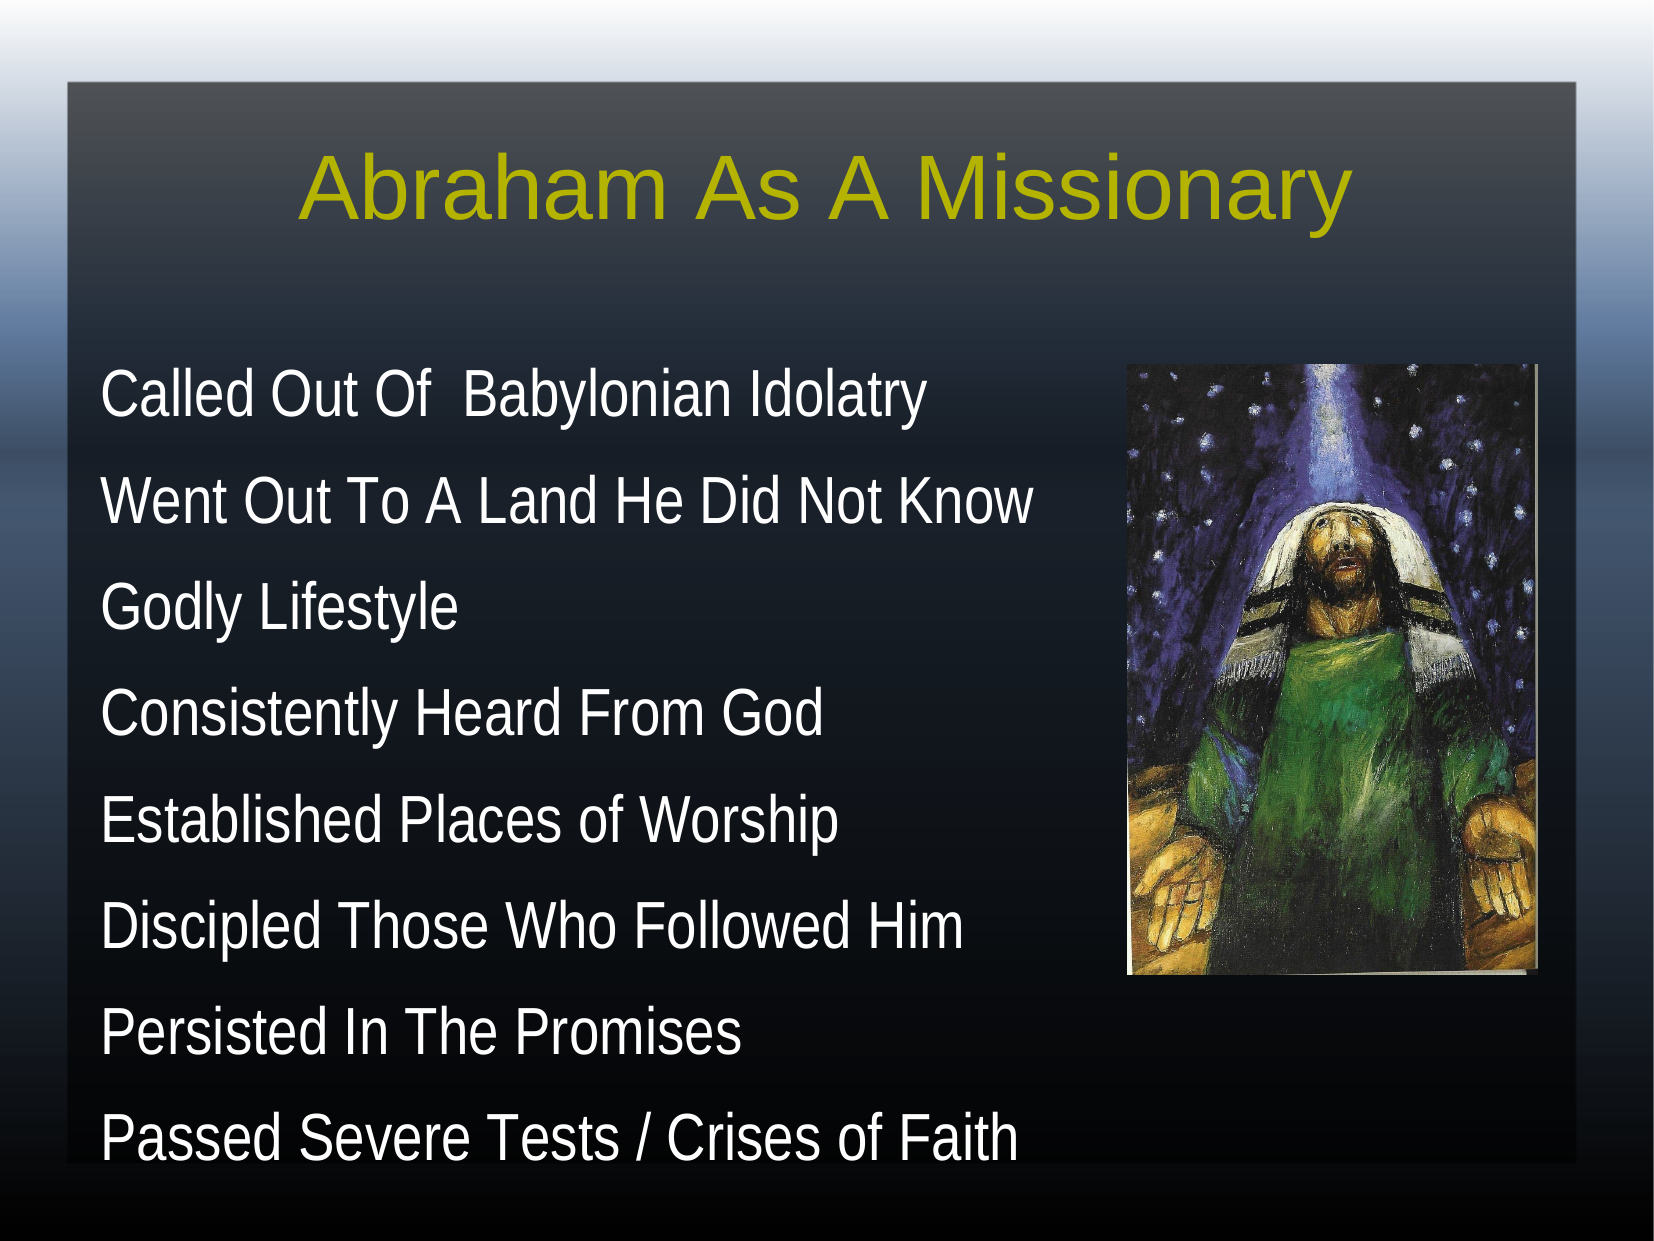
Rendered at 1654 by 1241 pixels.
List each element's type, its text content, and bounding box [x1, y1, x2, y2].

title Abraham As A Missionary [82, 92, 1571, 285]
picture [0, 0, 1654, 1241]
list Called Out Of Babylonian Idolatry Went Out To A Land He Did Not Know Godly Lifestyle Consistently Heard From God Established Places of Worship Discipled Those Who Followed Him Persisted In The Promises Passed Severe Tests / Crises of Faith [82, 354, 1163, 1165]
